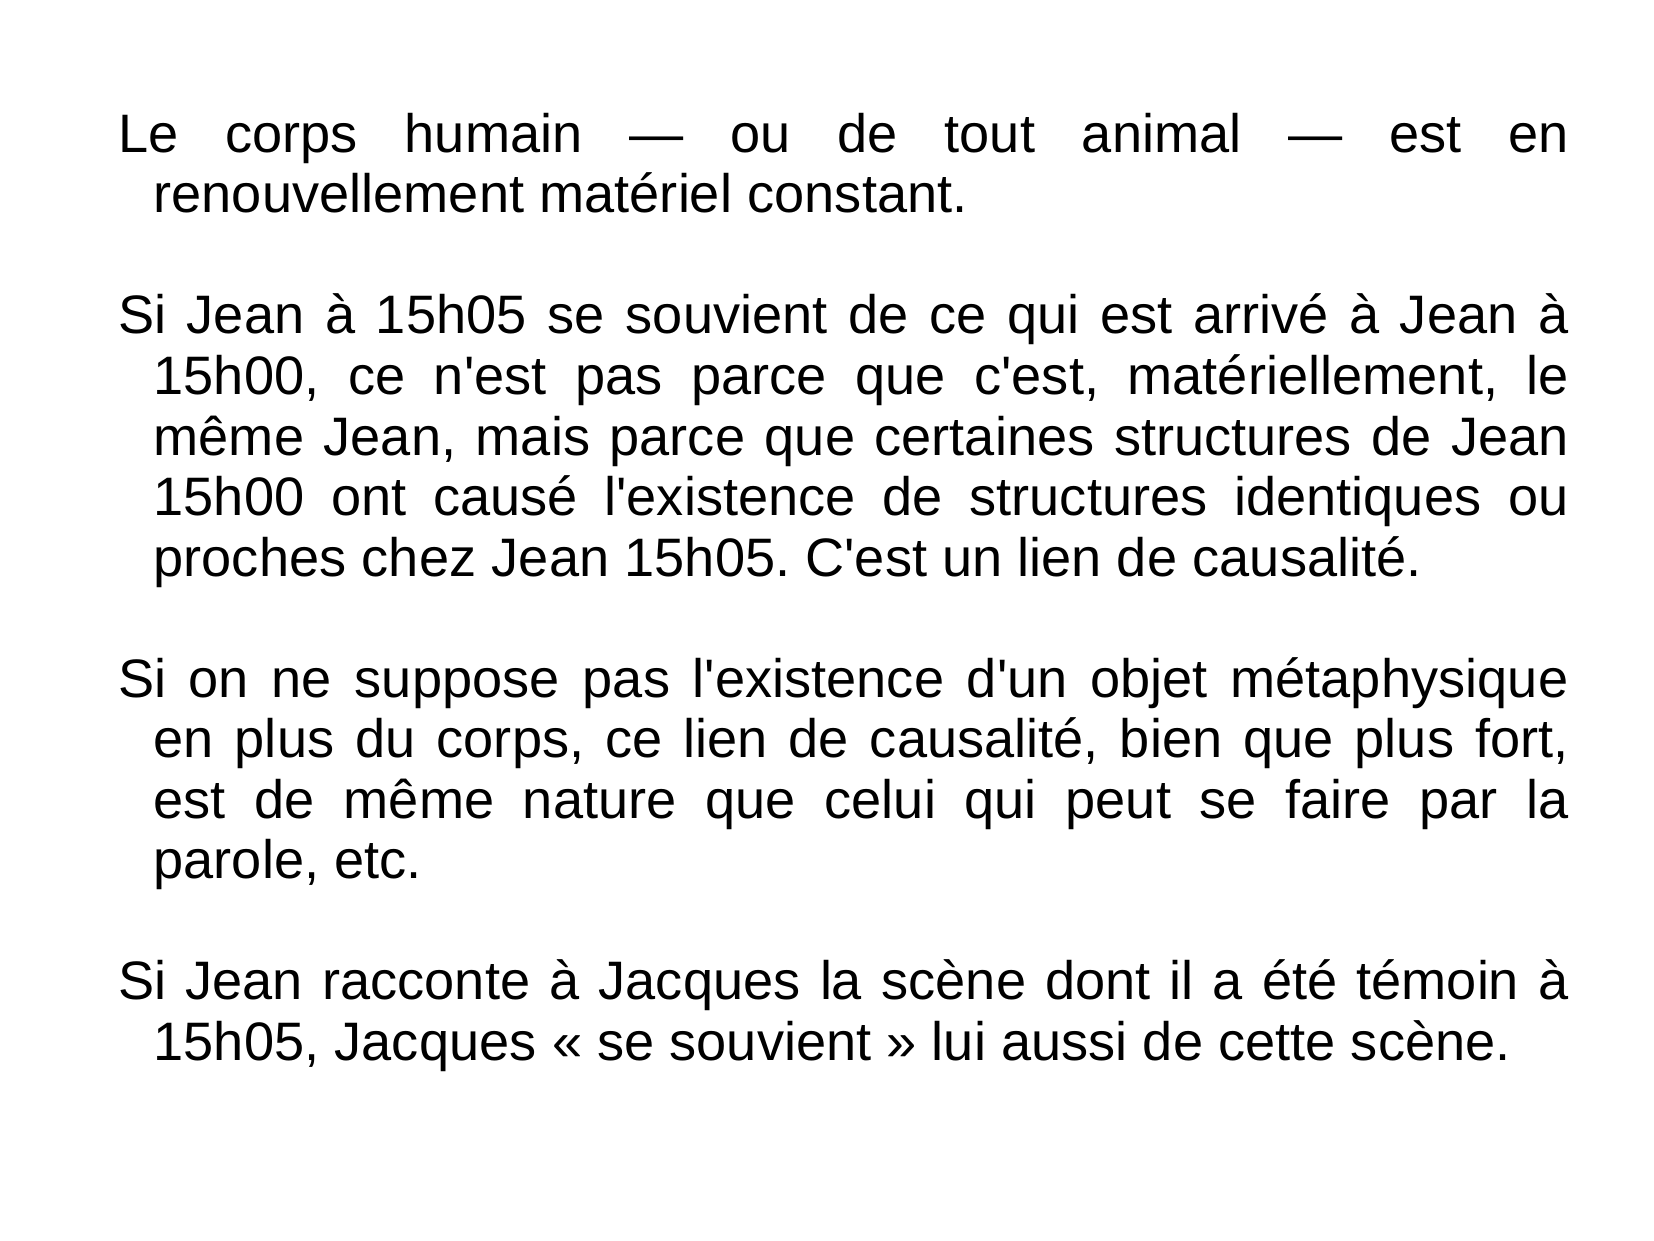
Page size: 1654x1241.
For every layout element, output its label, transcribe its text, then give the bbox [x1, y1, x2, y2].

subtitle Le corps humain — ou de tout animal — est en renouvellement matériel constant. Si Jean à 15h05 se souvient de ce qui est arrivé à Jean à 15h00, ce n'est pas parce que c'est, matériellement, le même Jean, mais parce que certaines structures de Jean 15h00 ont causé l'existence de structures identiques ou proches chez Jean 15h05. C'est un lien de causalité. Si on ne suppose pas l'existence d'un objet métaphysique en plus du corps, ce lien de causalité, bien que plus fort, est de même nature que celui qui peut se faire par la parole, etc. Si Jean racconte à Jacques la scène dont il a été témoin à 15h05, Jacques « se souvient » lui aussi de cette scène. [82, 103, 1571, 1133]
